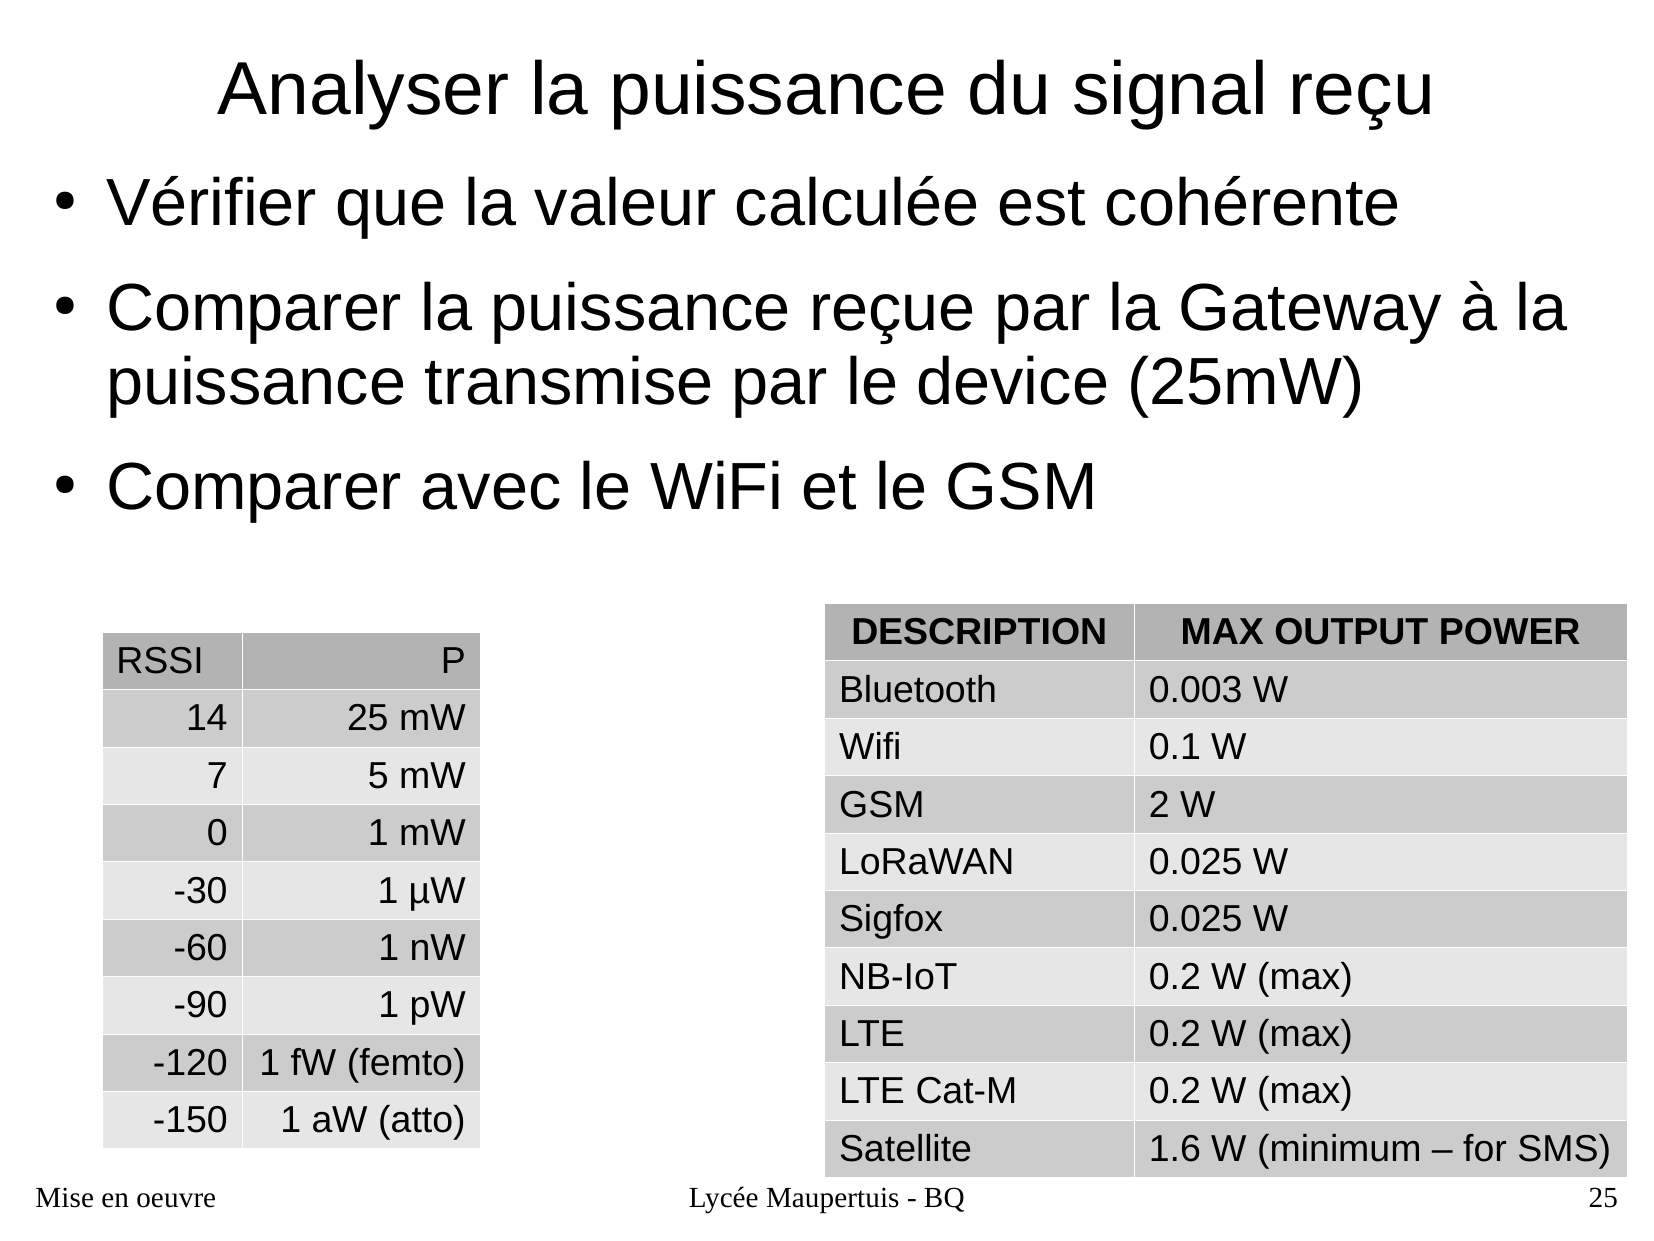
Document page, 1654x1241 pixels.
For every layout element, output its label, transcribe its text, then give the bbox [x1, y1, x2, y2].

table_cell -150 [103, 1092, 242, 1148]
table_cell Bluetooth [825, 661, 1134, 718]
table_cell 0.1 W [1135, 719, 1627, 775]
table_cell 1.6 W (minimum – for SMS) [1135, 1121, 1627, 1177]
table_cell 1 nW [243, 920, 480, 976]
table_cell 1 pW [243, 977, 480, 1034]
table_cell 0.2 W (max) [1135, 948, 1627, 1005]
table_cell 5 mW [243, 748, 480, 804]
table_header MAX OUTPUT POWER [1135, 604, 1627, 660]
title Analyser la puissance du signal reçu [35, 35, 1619, 142]
table_cell Satellite [825, 1121, 1134, 1177]
table_cell -90 [103, 977, 242, 1034]
table_cell 0.025 W [1135, 834, 1627, 890]
table_cell 25 mW [243, 690, 480, 747]
table_cell 0.2 W (max) [1135, 1063, 1627, 1120]
table_cell Sigfox [825, 891, 1134, 947]
table_cell 0.003 W [1135, 661, 1627, 718]
table_cell 14 [103, 690, 242, 747]
table_header RSSI [103, 633, 242, 689]
table_header DESCRIPTION [825, 604, 1134, 660]
table_cell 1 mW [243, 805, 480, 861]
table_cell 1 aW (atto) [243, 1092, 480, 1148]
table_header P [243, 633, 480, 689]
table_cell 7 [103, 748, 242, 804]
table_cell Wifi [825, 719, 1134, 775]
table_cell -120 [103, 1035, 242, 1091]
table_cell 0 [103, 805, 242, 861]
table_cell GSM [825, 776, 1134, 833]
table_cell 1 µW [243, 862, 480, 919]
table_cell -60 [103, 920, 242, 976]
table_cell 2 W [1135, 776, 1627, 833]
table_cell LTE [825, 1006, 1134, 1062]
table_cell 0.2 W (max) [1135, 1006, 1627, 1062]
list Vérifier que la valeur calculée est cohérente Comparer la puissance reçue par la Gateway à la puissance transmise par le device (25mW) Comparer avec le WiFi et le GSM [35, 165, 1619, 591]
table_cell -30 [103, 862, 242, 919]
table_cell LoRaWAN [825, 834, 1134, 890]
table_cell NB-IoT [825, 948, 1134, 1005]
table_cell LTE Cat-M [825, 1063, 1134, 1120]
table_cell 1 fW (femto) [243, 1035, 480, 1091]
table_cell 0.025 W [1135, 891, 1627, 947]
